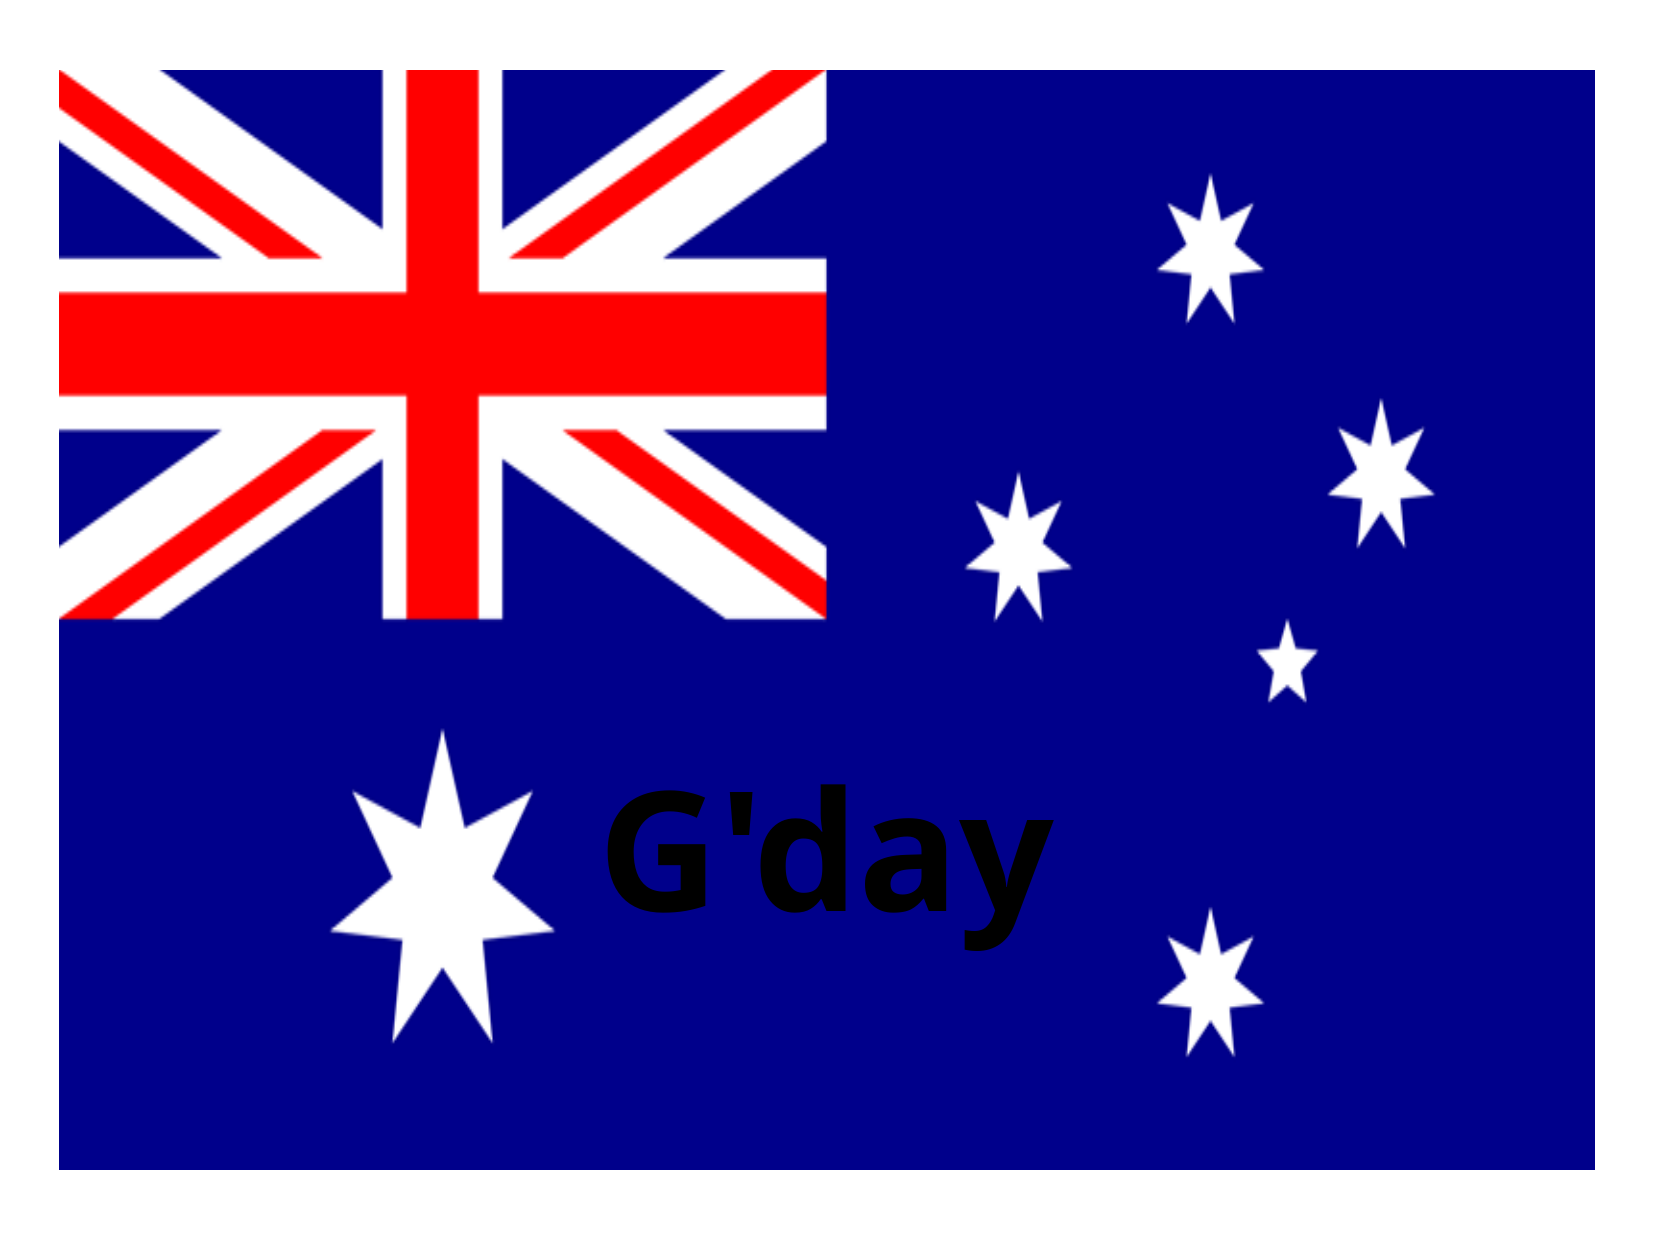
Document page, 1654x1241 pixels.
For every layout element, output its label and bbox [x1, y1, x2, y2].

picture [59, 70, 1595, 1170]
